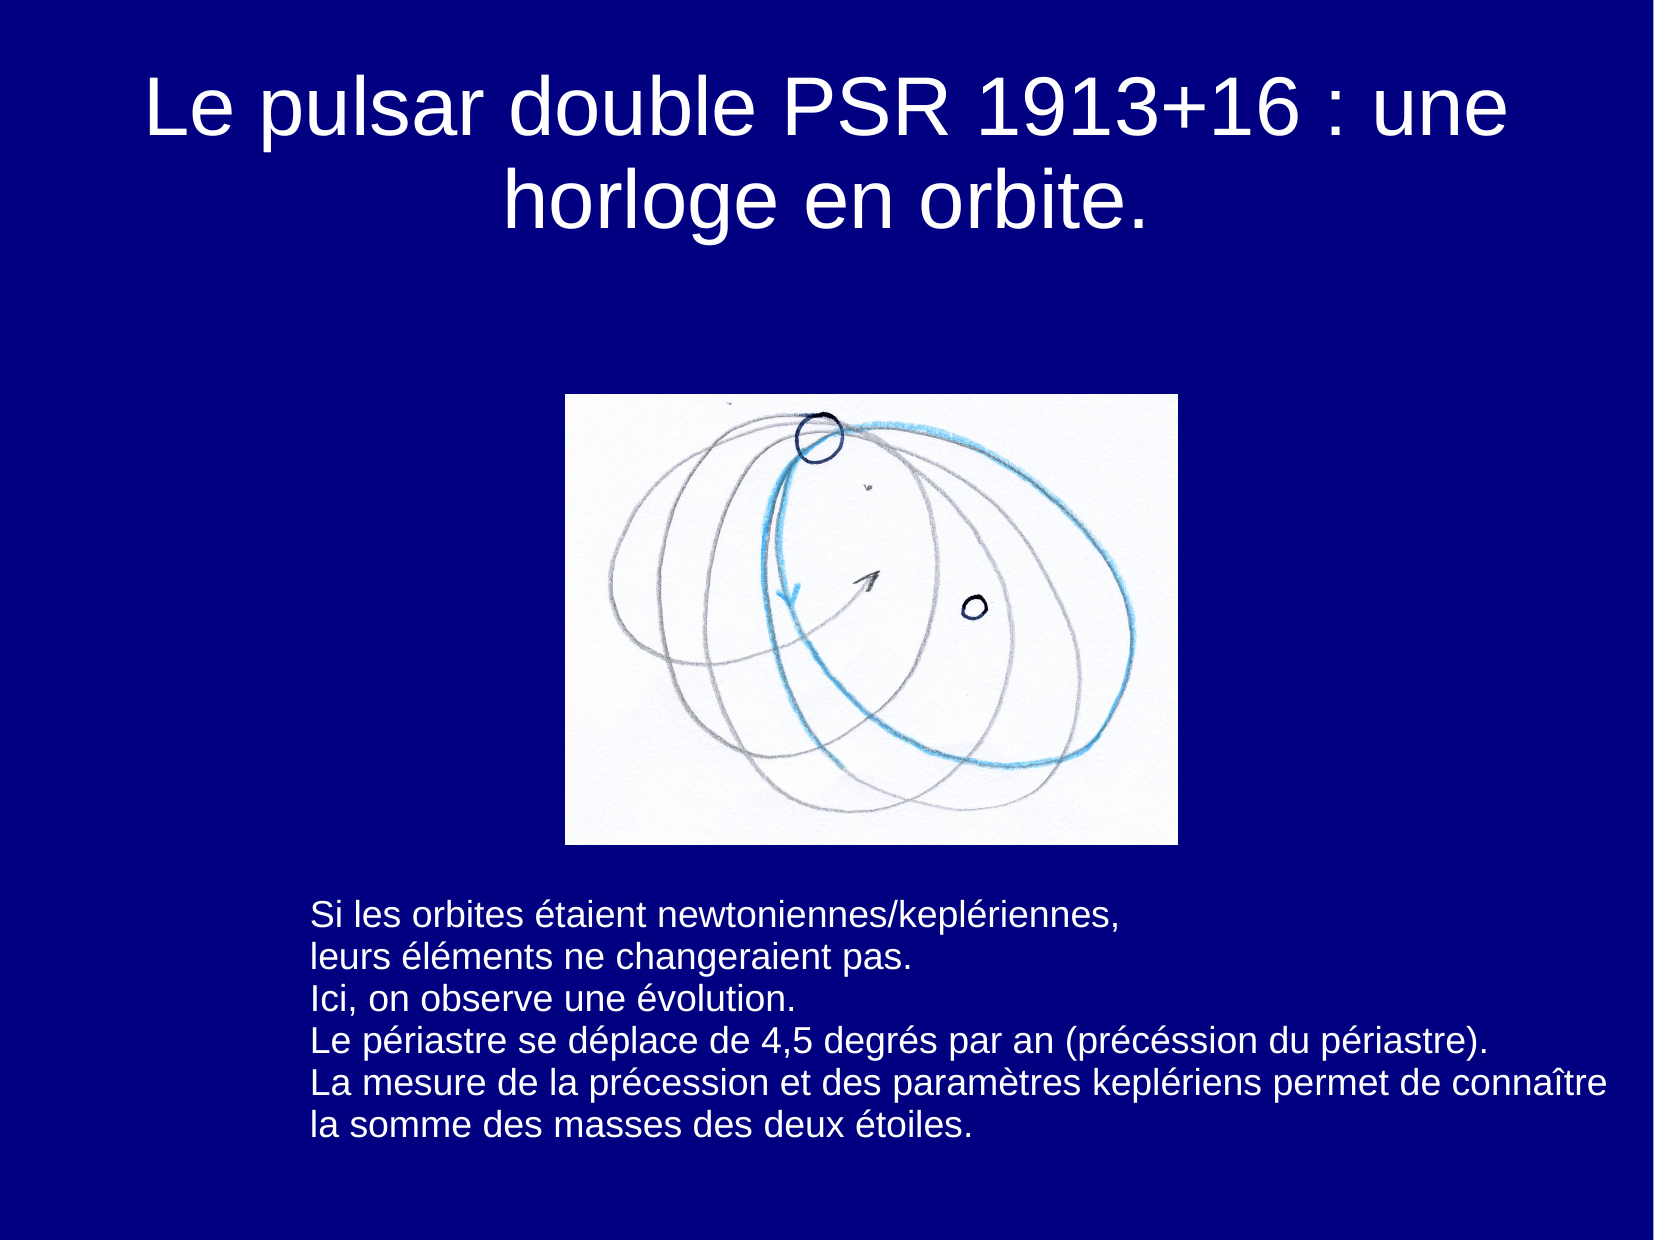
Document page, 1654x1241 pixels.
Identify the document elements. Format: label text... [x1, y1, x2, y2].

picture [565, 394, 1178, 845]
text_box Si les orbites étaient newtoniennes/keplériennes, leurs éléments ne changeraient pas. Ici, on observe une évolution. Le périastre se déplace de 4,5 degrés par an (précéssion du périastre). La mesure de la précession et des paramètres keplériens permet de connaître la somme des masses des deux étoiles. [295, 885, 1634, 1238]
title Le pulsar double PSR 1913+16 : une horloge en orbite. [82, 49, 1571, 257]
